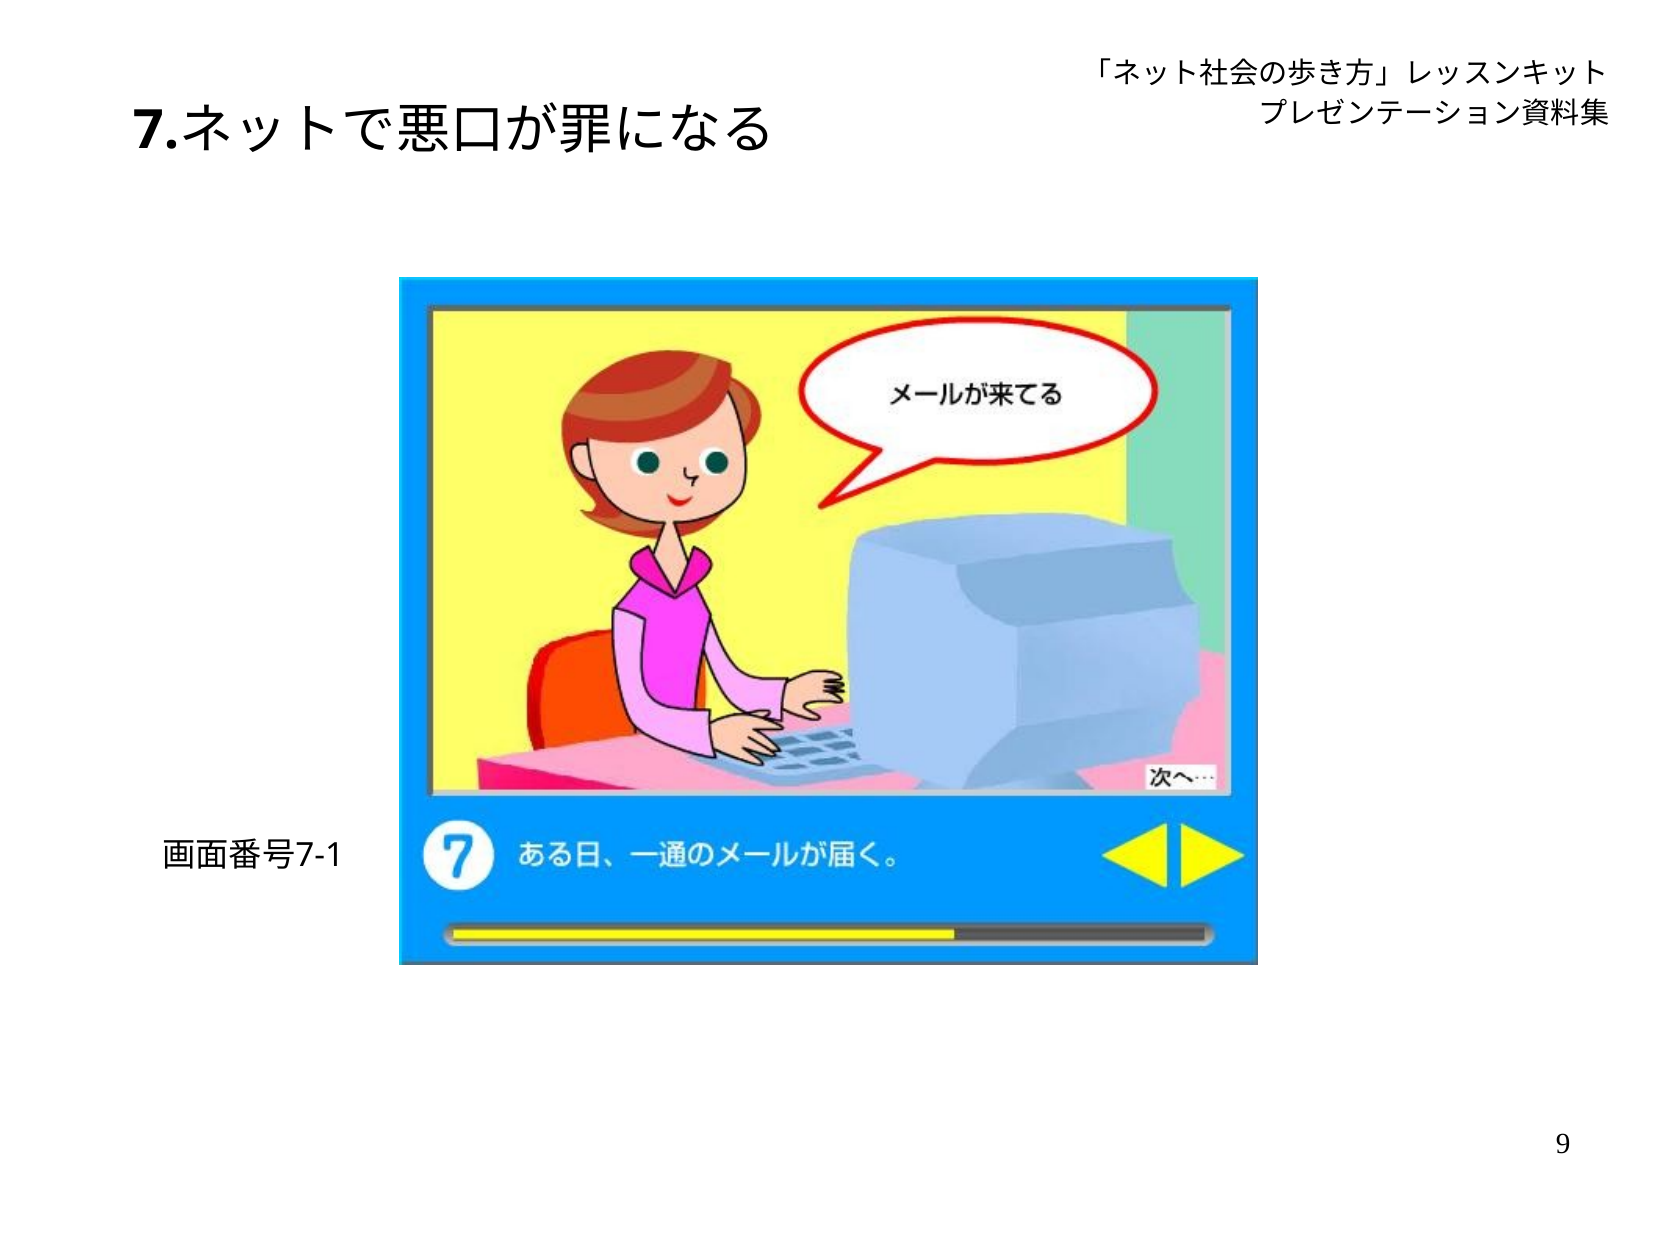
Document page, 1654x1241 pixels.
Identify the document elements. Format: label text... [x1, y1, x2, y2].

text_box 7.ネットで悪口が罪になる [118, 88, 1093, 169]
picture [399, 277, 1258, 965]
text_box 「ネット社会の歩き方」レッスンキット プレゼンテーション資料集 [1062, 44, 1625, 139]
text_box 画面番号7-1 [147, 826, 384, 882]
